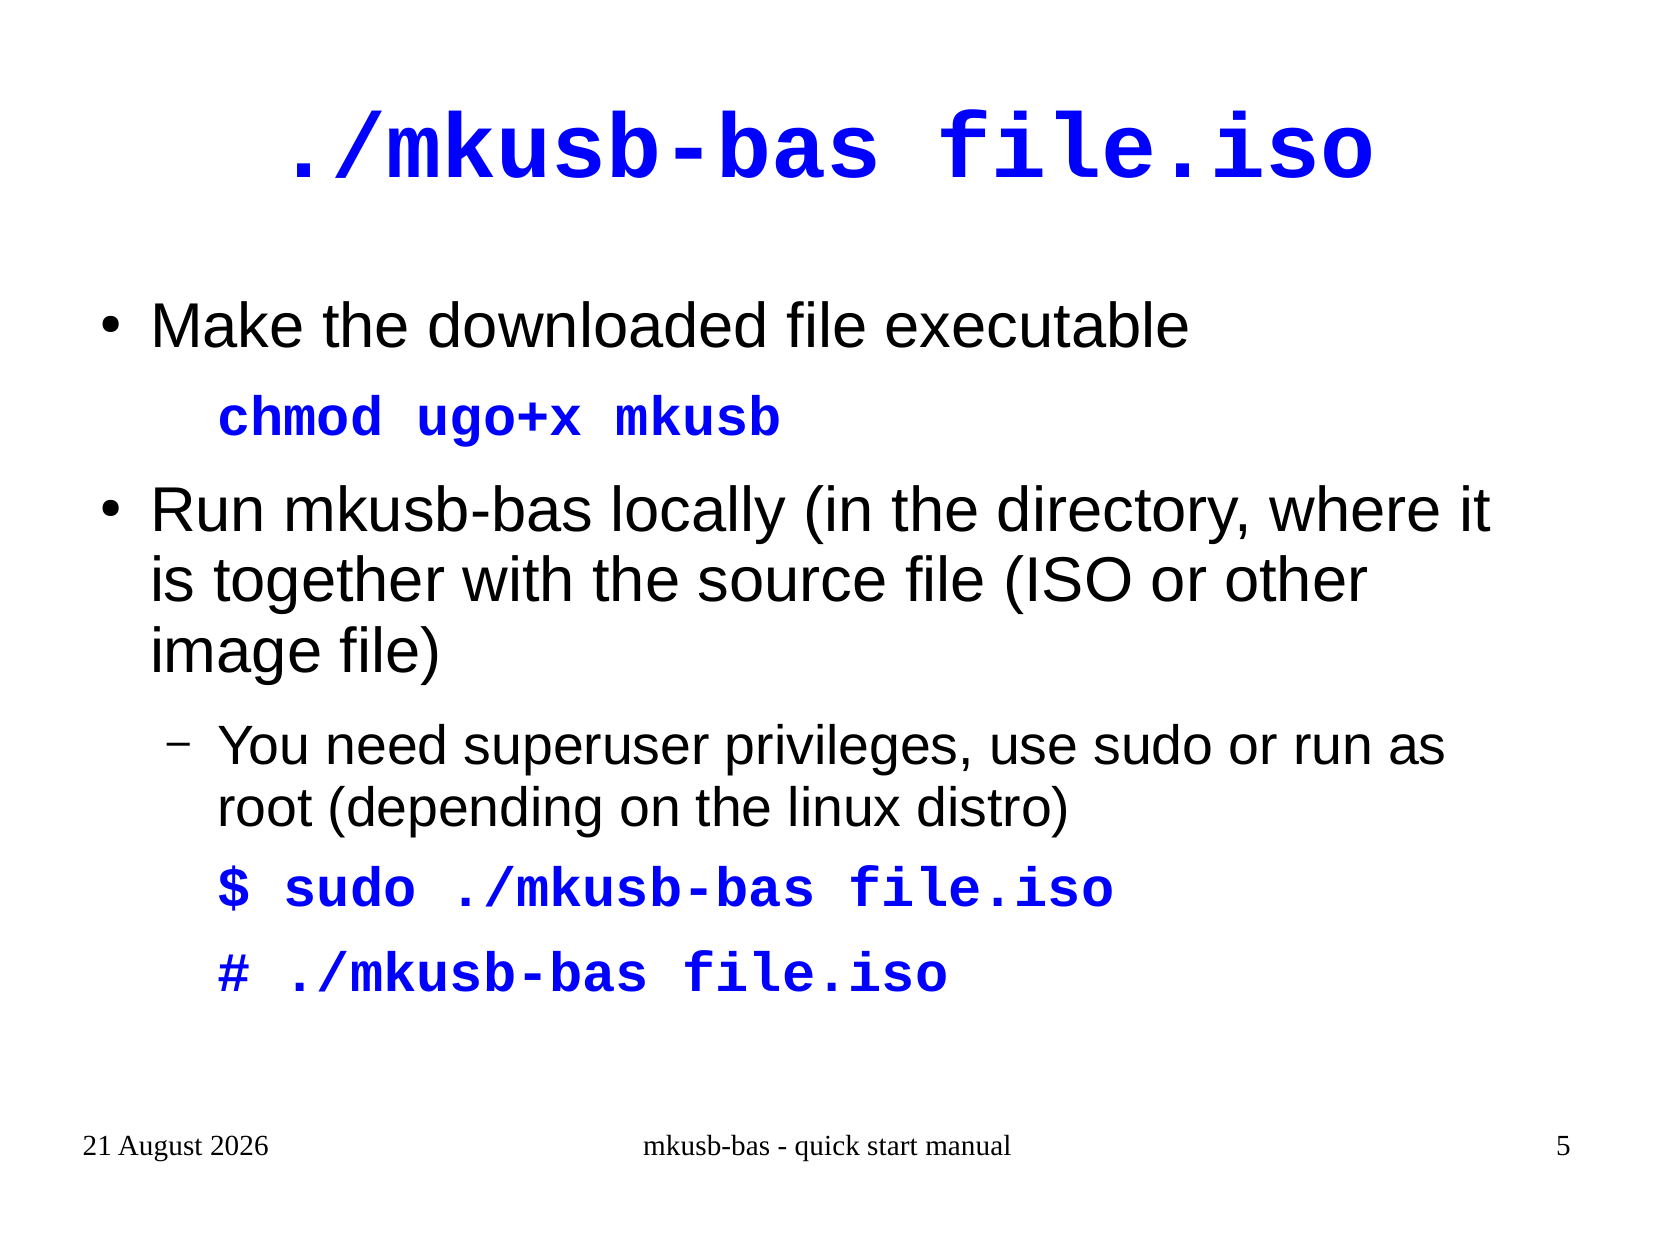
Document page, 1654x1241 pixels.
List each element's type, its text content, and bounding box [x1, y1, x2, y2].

list Make the downloaded file executable chmod ugo+x mkusb Run mkusb-bas locally (in the directory, where it is together with the source file (ISO or other image file) You need superuser privileges, use sudo or run as root (depending on the linux distro) $ sudo ./mkusb-bas file.iso # ./mkusb-bas file.iso [82, 290, 1538, 1010]
title ./mkusb-bas file.iso [82, 49, 1571, 257]
